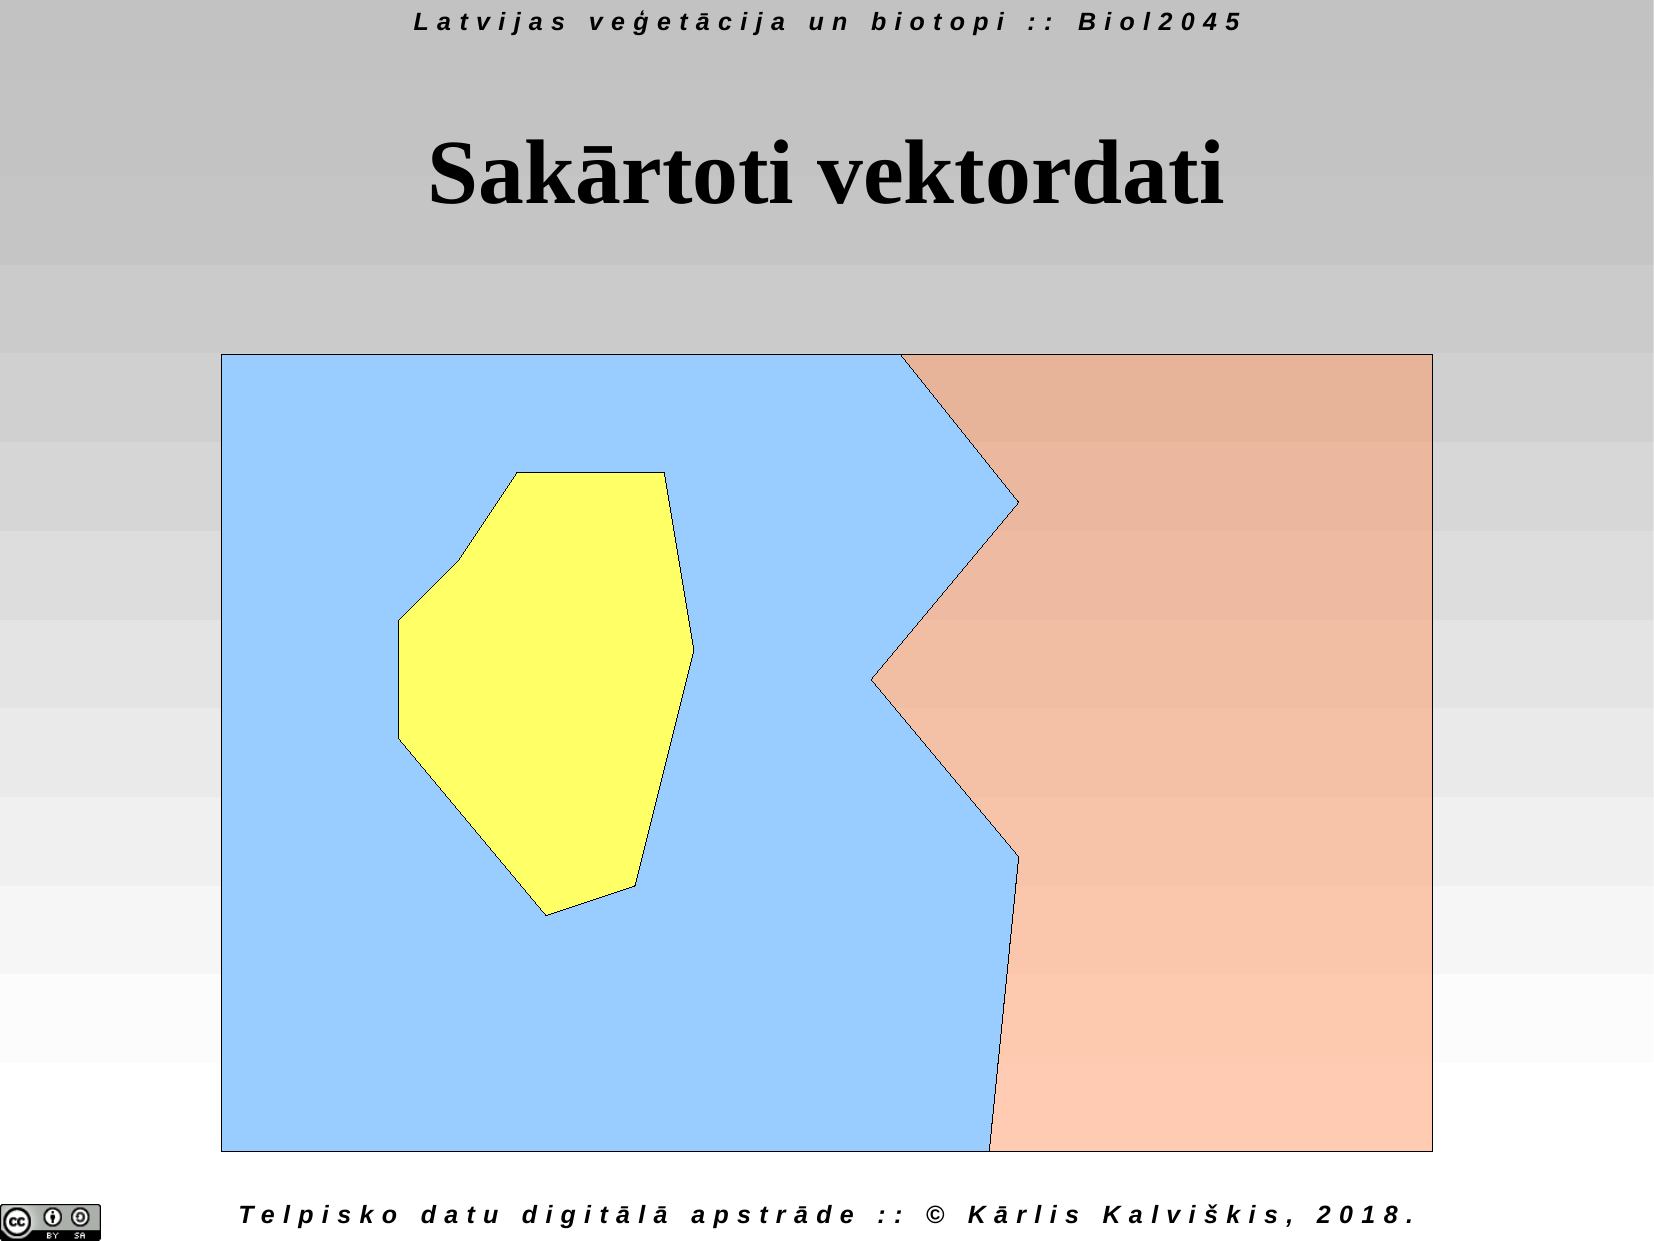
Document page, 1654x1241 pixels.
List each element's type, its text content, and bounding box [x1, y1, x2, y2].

picture [0, 0, 1654, 1241]
text_box [221, 354, 1433, 1152]
title Sakārtoti vektordati [29, 49, 1625, 296]
